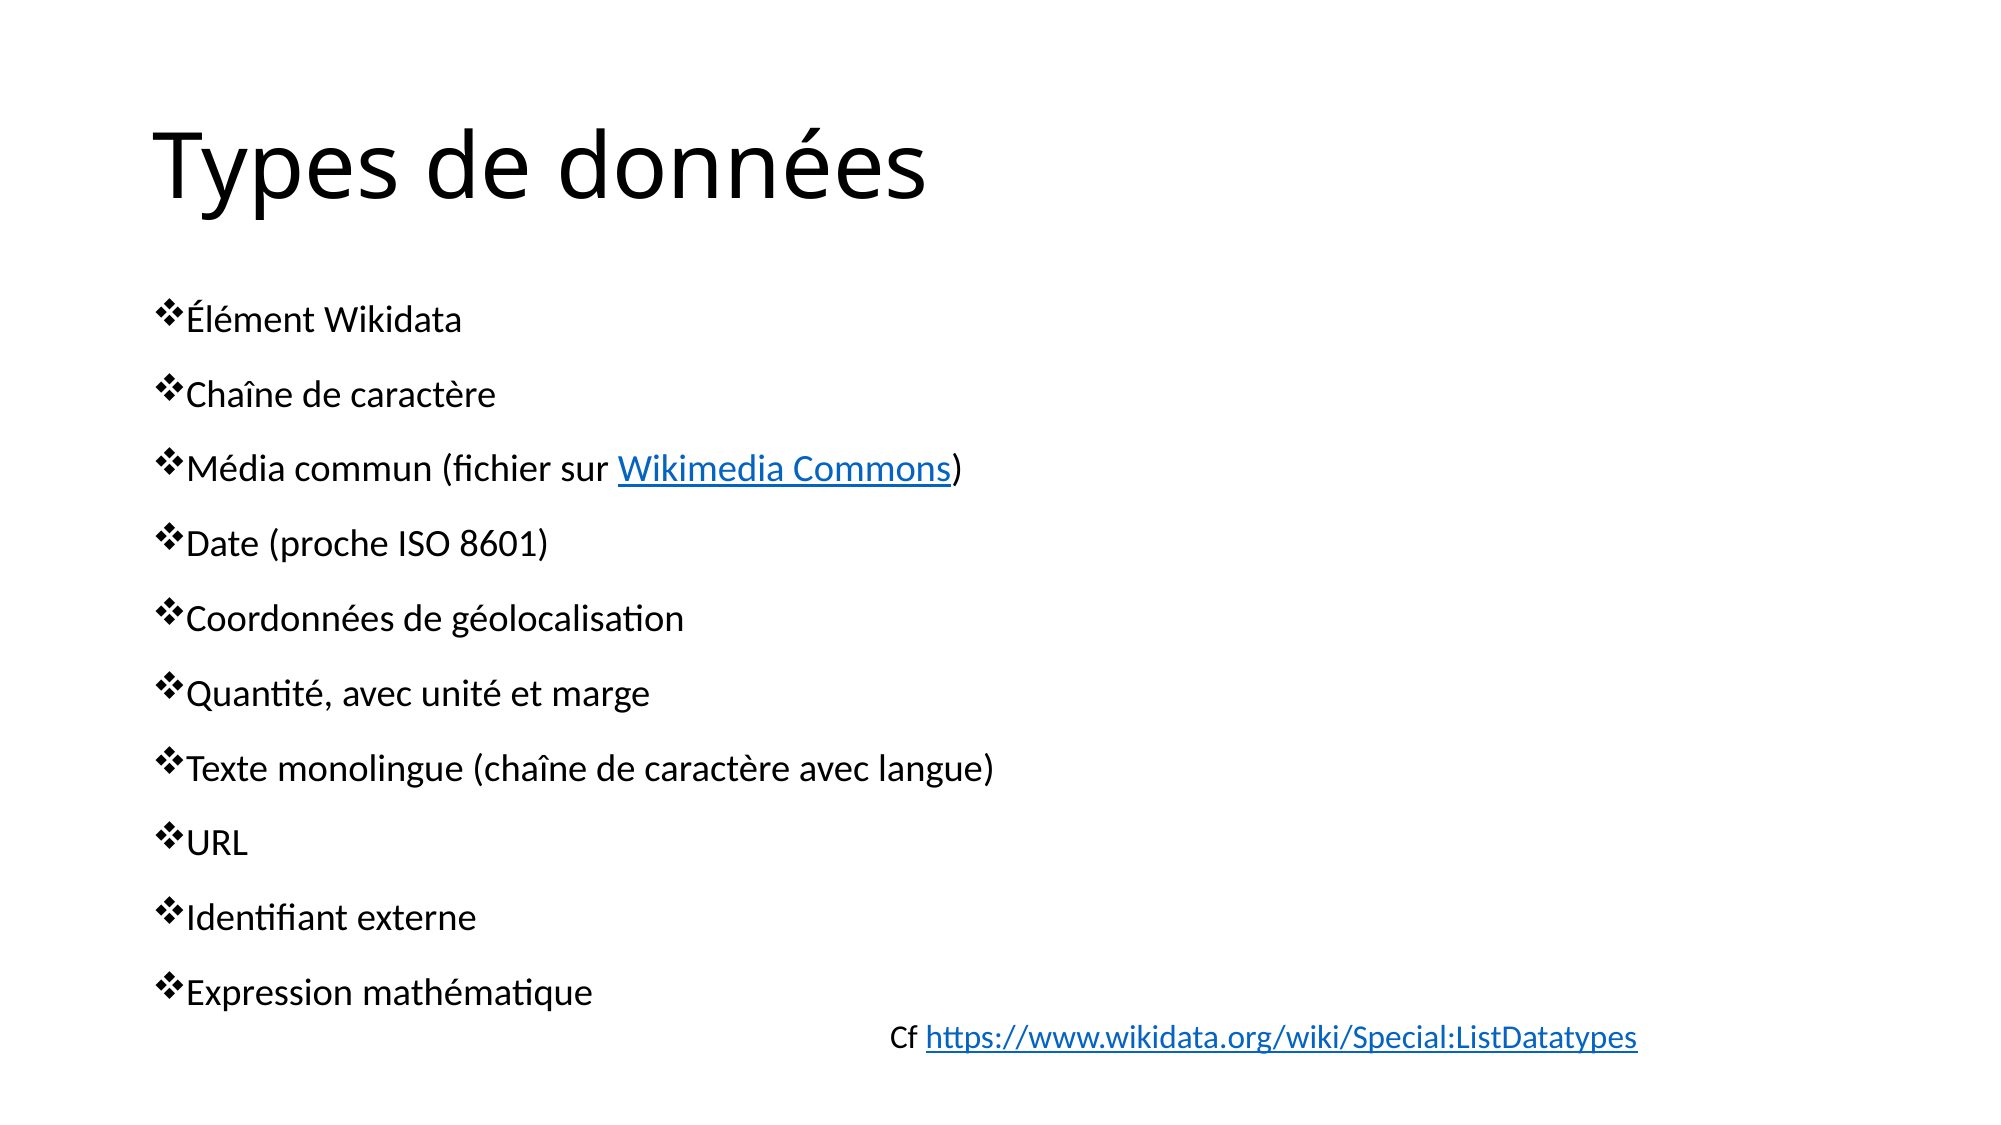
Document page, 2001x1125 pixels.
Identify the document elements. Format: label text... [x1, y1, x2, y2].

list Élément Wikidata Chaîne de caractère Média commun (fichier sur Wikimedia Commons) Date (proche ISO 8601) Coordonnées de géolocalisation Quantité, avec unité et marge Texte monolingue (chaîne de caractère avec langue) URL Identifiant externe Expression mathématique [137, 277, 1863, 1024]
title Types de données [137, 59, 1863, 277]
text_box Cf https://www.wikidata.org/wiki/Special:ListDatatypes [875, 1007, 1654, 1063]
